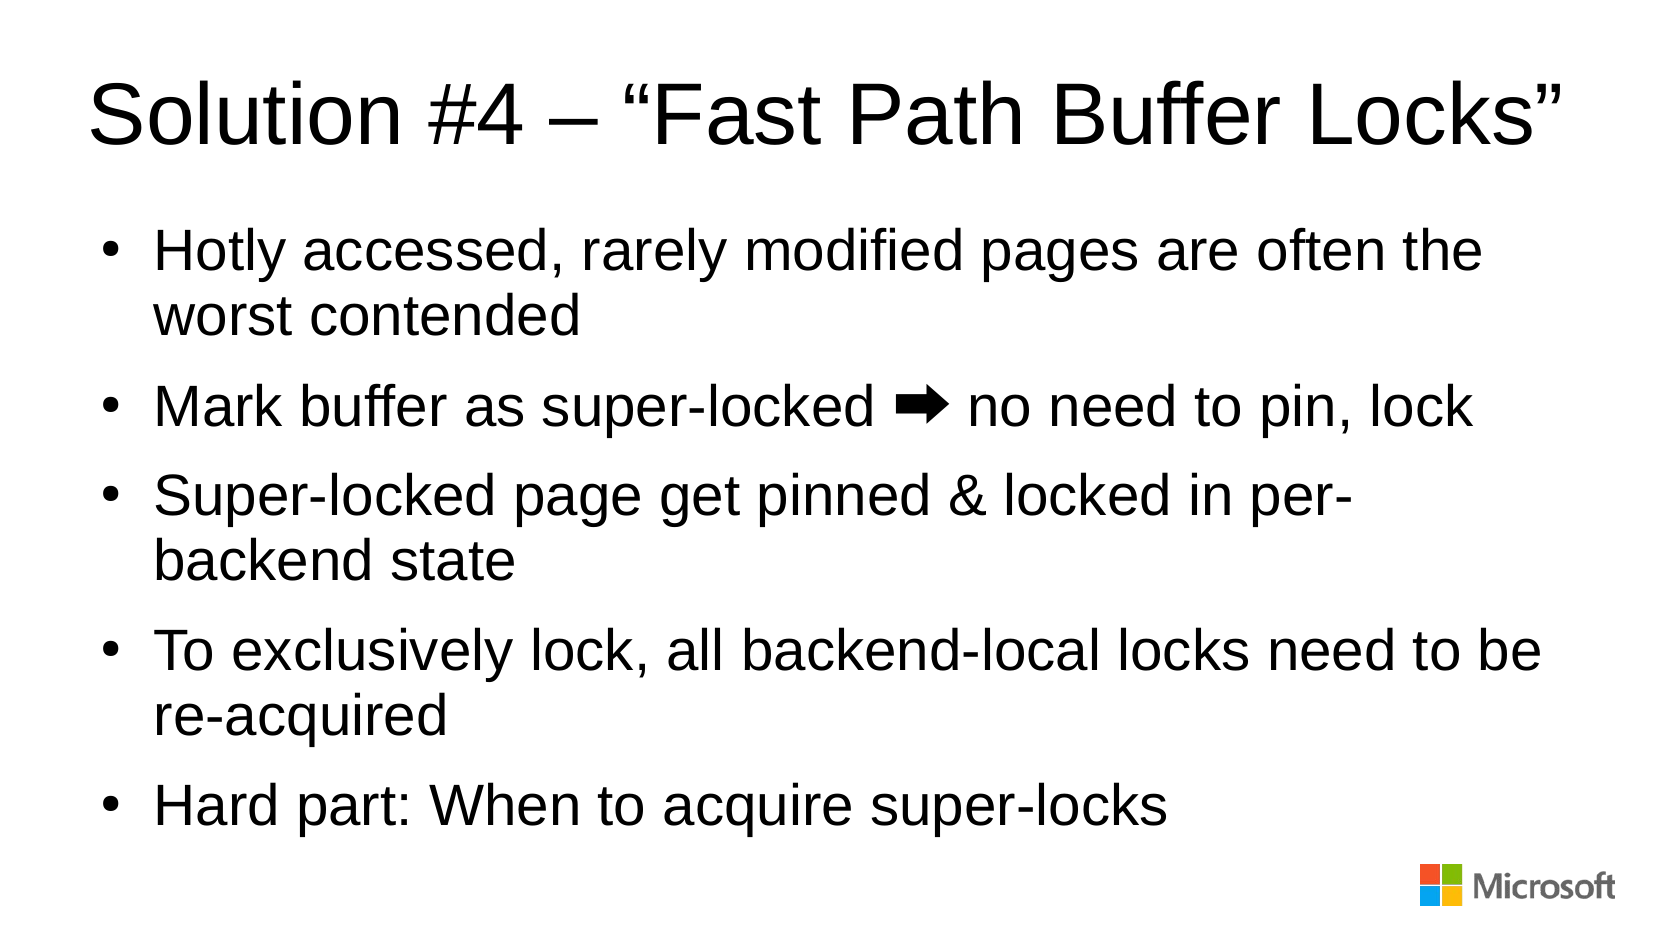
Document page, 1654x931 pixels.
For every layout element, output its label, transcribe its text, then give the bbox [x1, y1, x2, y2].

list Hotly accessed, rarely modified pages are often the worst contended Mark buffer as super-locked ⮕ no need to pin, lock Super-locked page get pinned & locked in per-backend state To exclusively lock, all backend-local locks need to be re-acquired Hard part: When to acquire super-locks [82, 217, 1571, 897]
picture [1440, 864, 1615, 906]
title Solution #4 – “Fast Path Buffer Locks” [82, 36, 1571, 193]
